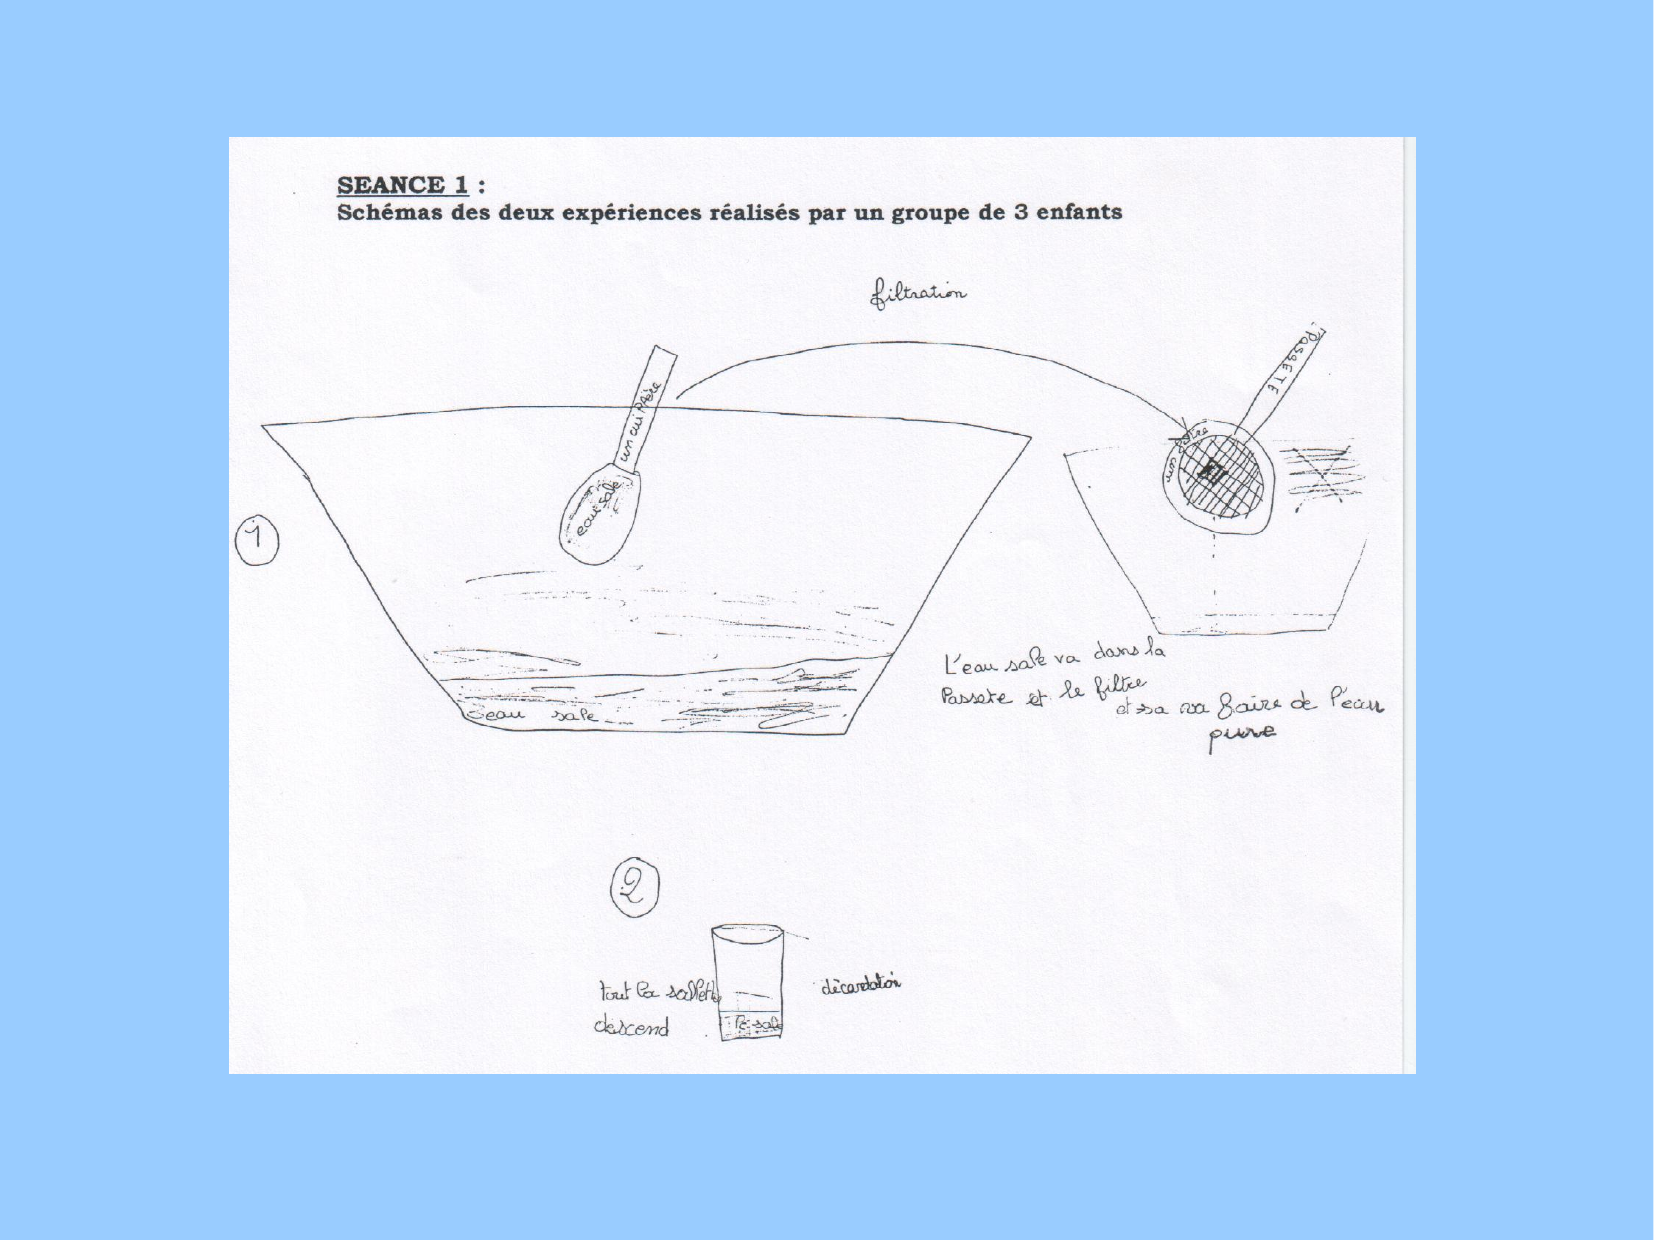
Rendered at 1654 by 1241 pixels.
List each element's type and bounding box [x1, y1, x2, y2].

picture [229, 137, 1416, 1074]
